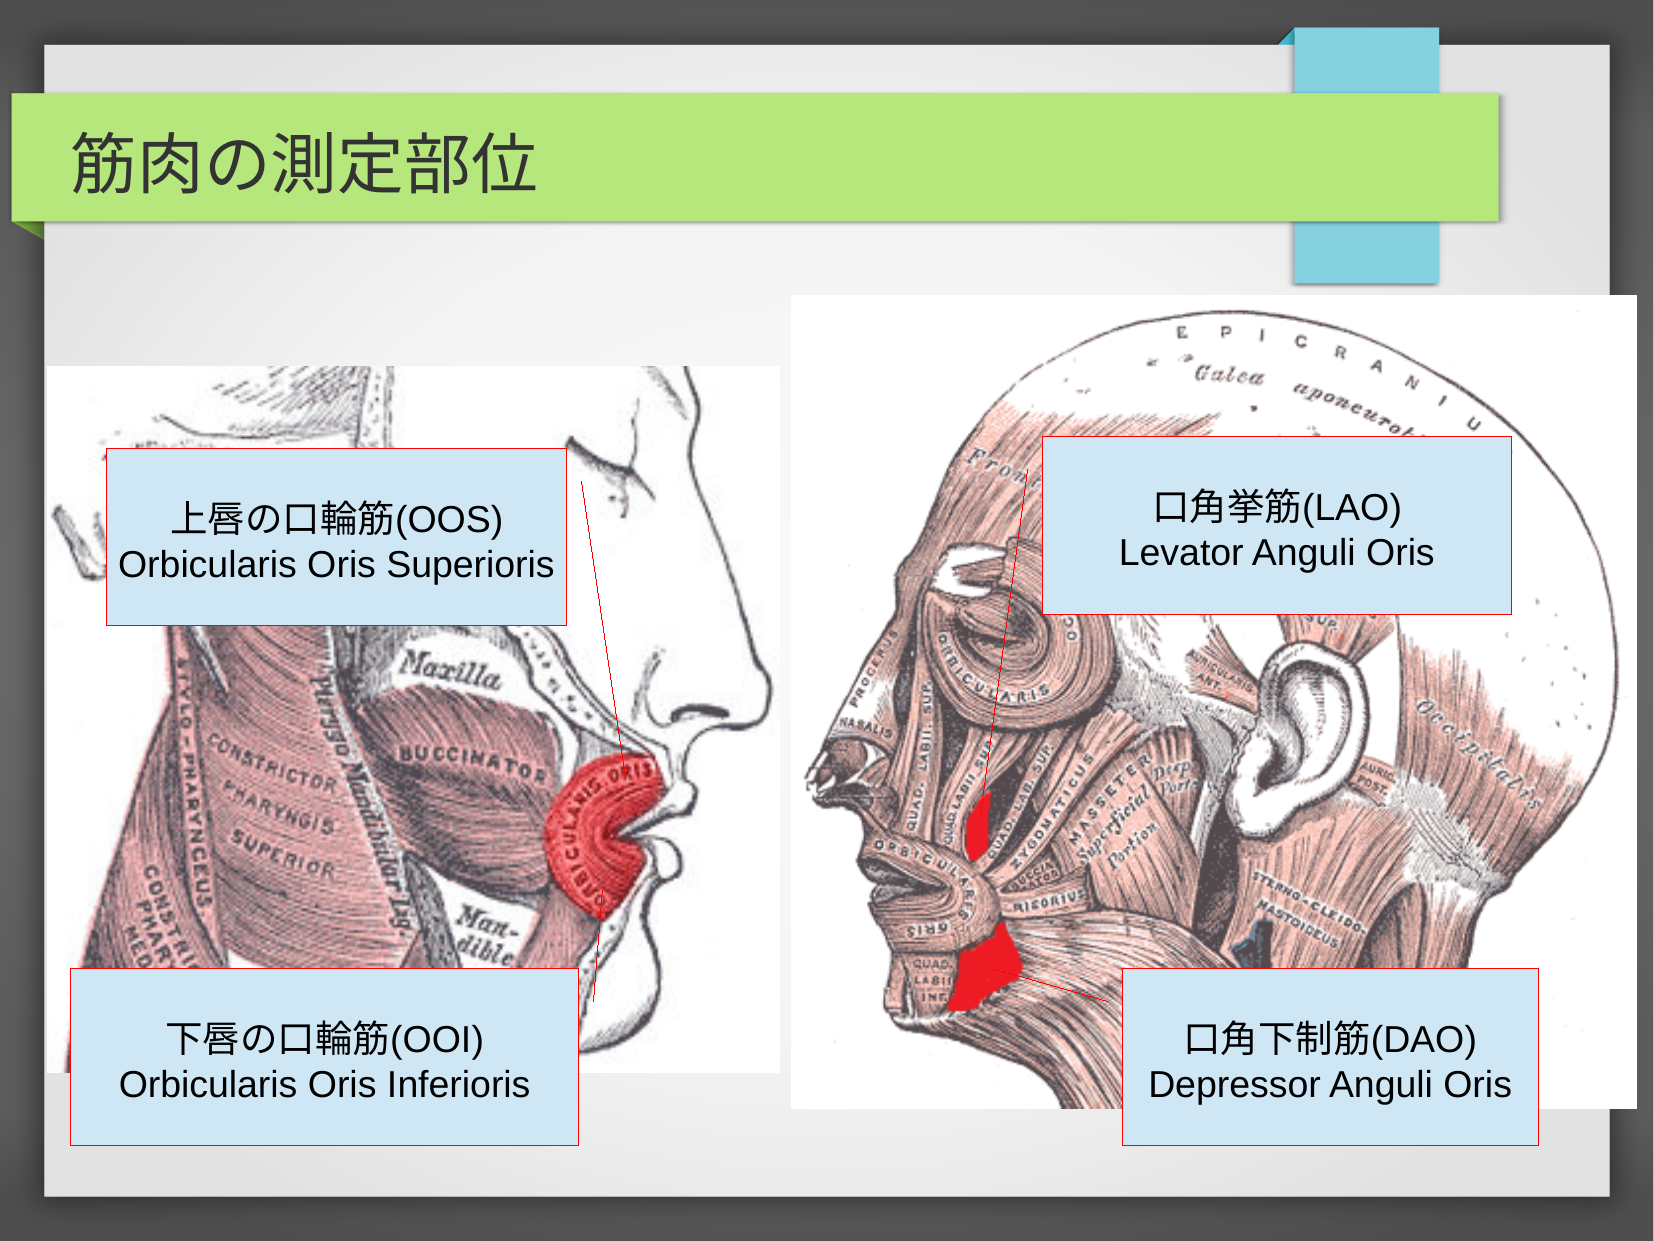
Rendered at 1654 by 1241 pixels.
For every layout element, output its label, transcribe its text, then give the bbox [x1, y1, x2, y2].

text_box 口角下制筋(DAO) Depressor Anguli Oris [1122, 968, 1538, 1146]
text_box 上唇の口輪筋(OOS) Orbicularis Oris Superioris [106, 449, 567, 626]
picture [0, 0, 1654, 1241]
title 筋肉の測定部位 [70, 106, 1229, 213]
text_box 口角挙筋(LAO) Levator Anguli Oris [1042, 437, 1512, 614]
text_box 下唇の口輪筋(OOI) Orbicularis Oris Inferioris [71, 968, 579, 1146]
